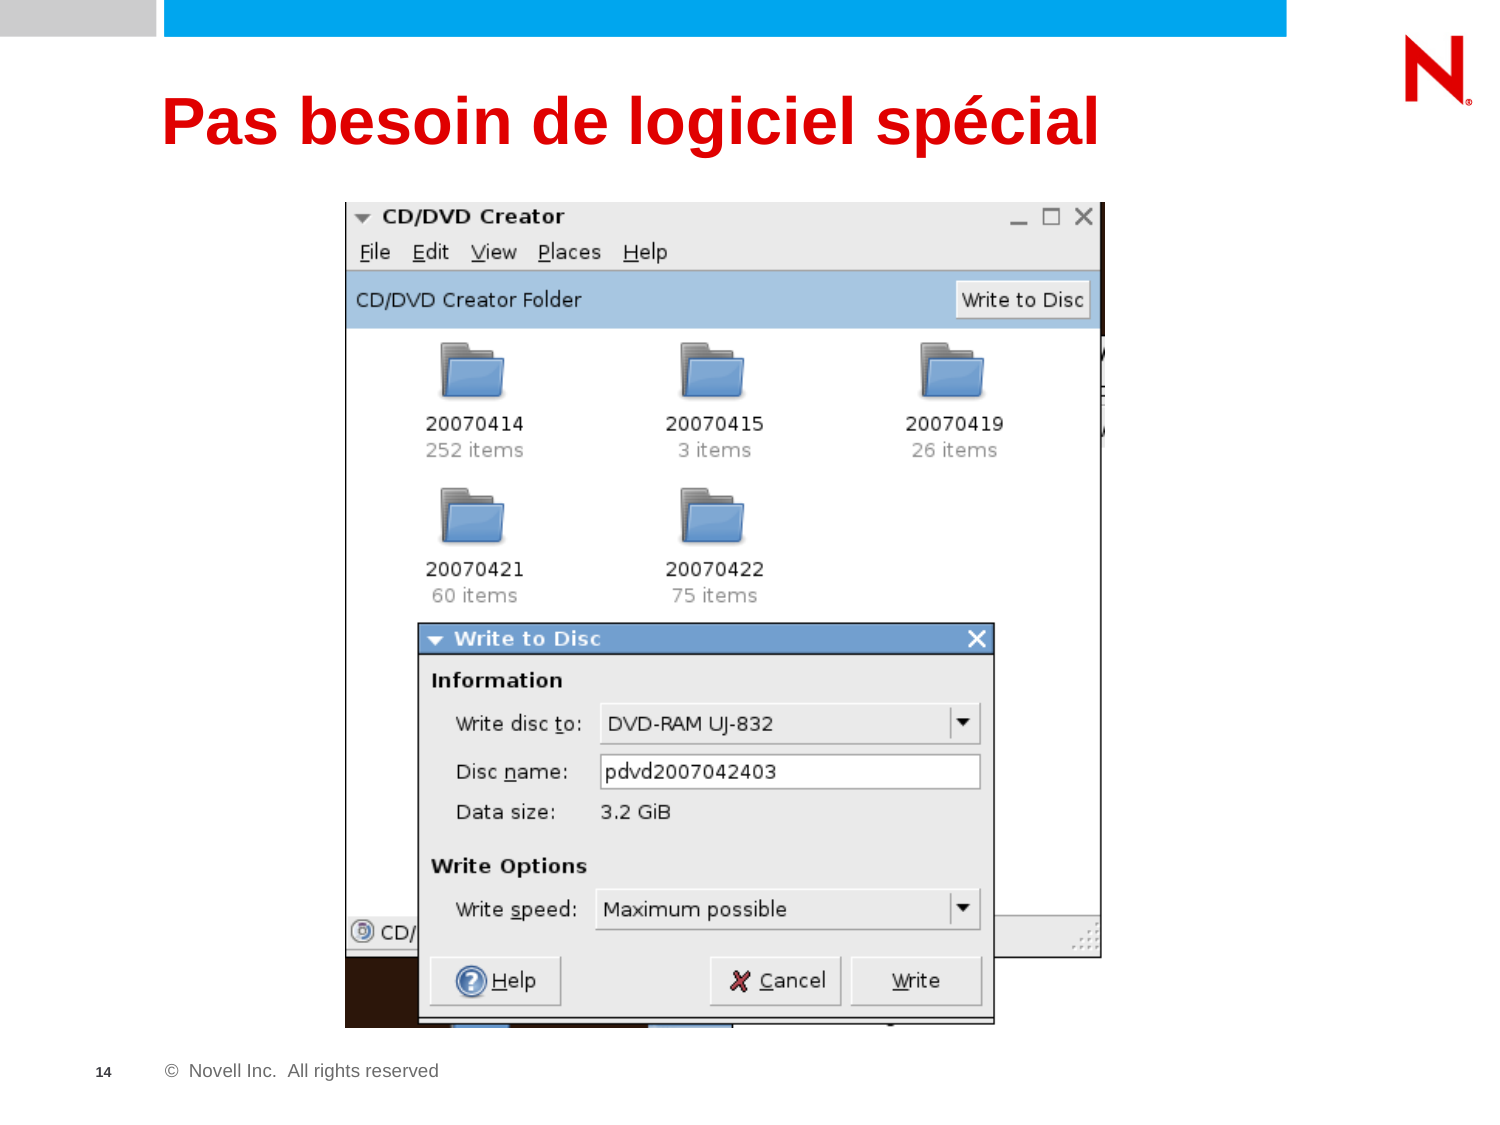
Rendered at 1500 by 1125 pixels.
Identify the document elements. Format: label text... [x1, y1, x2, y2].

title Pas besoin de logiciel spécial [161, 41, 1383, 205]
picture [345, 202, 1105, 1028]
picture [1403, 32, 1473, 107]
